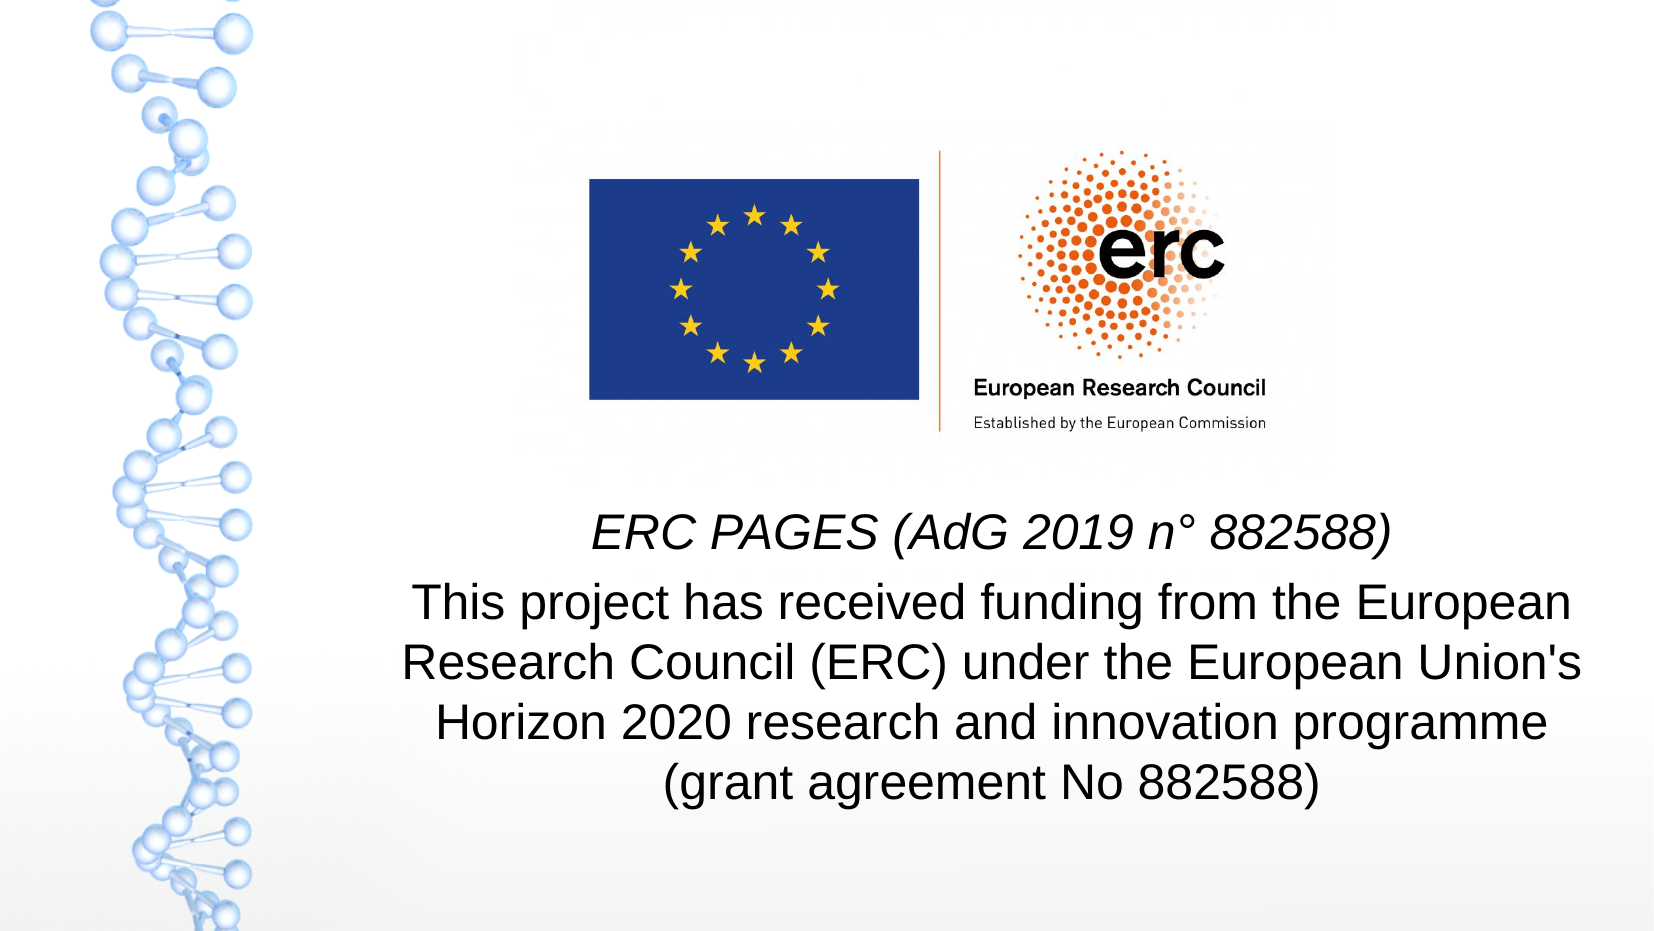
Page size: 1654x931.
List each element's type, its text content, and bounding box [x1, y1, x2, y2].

text_box ERC PAGES (AdG 2019 n° 882588) This project has received funding from the European Research Council (ERC) under the European Union's Horizon 2020 research and innovation programme (grant agreement No 882588) [372, 484, 1613, 841]
picture [0, 0, 1654, 931]
